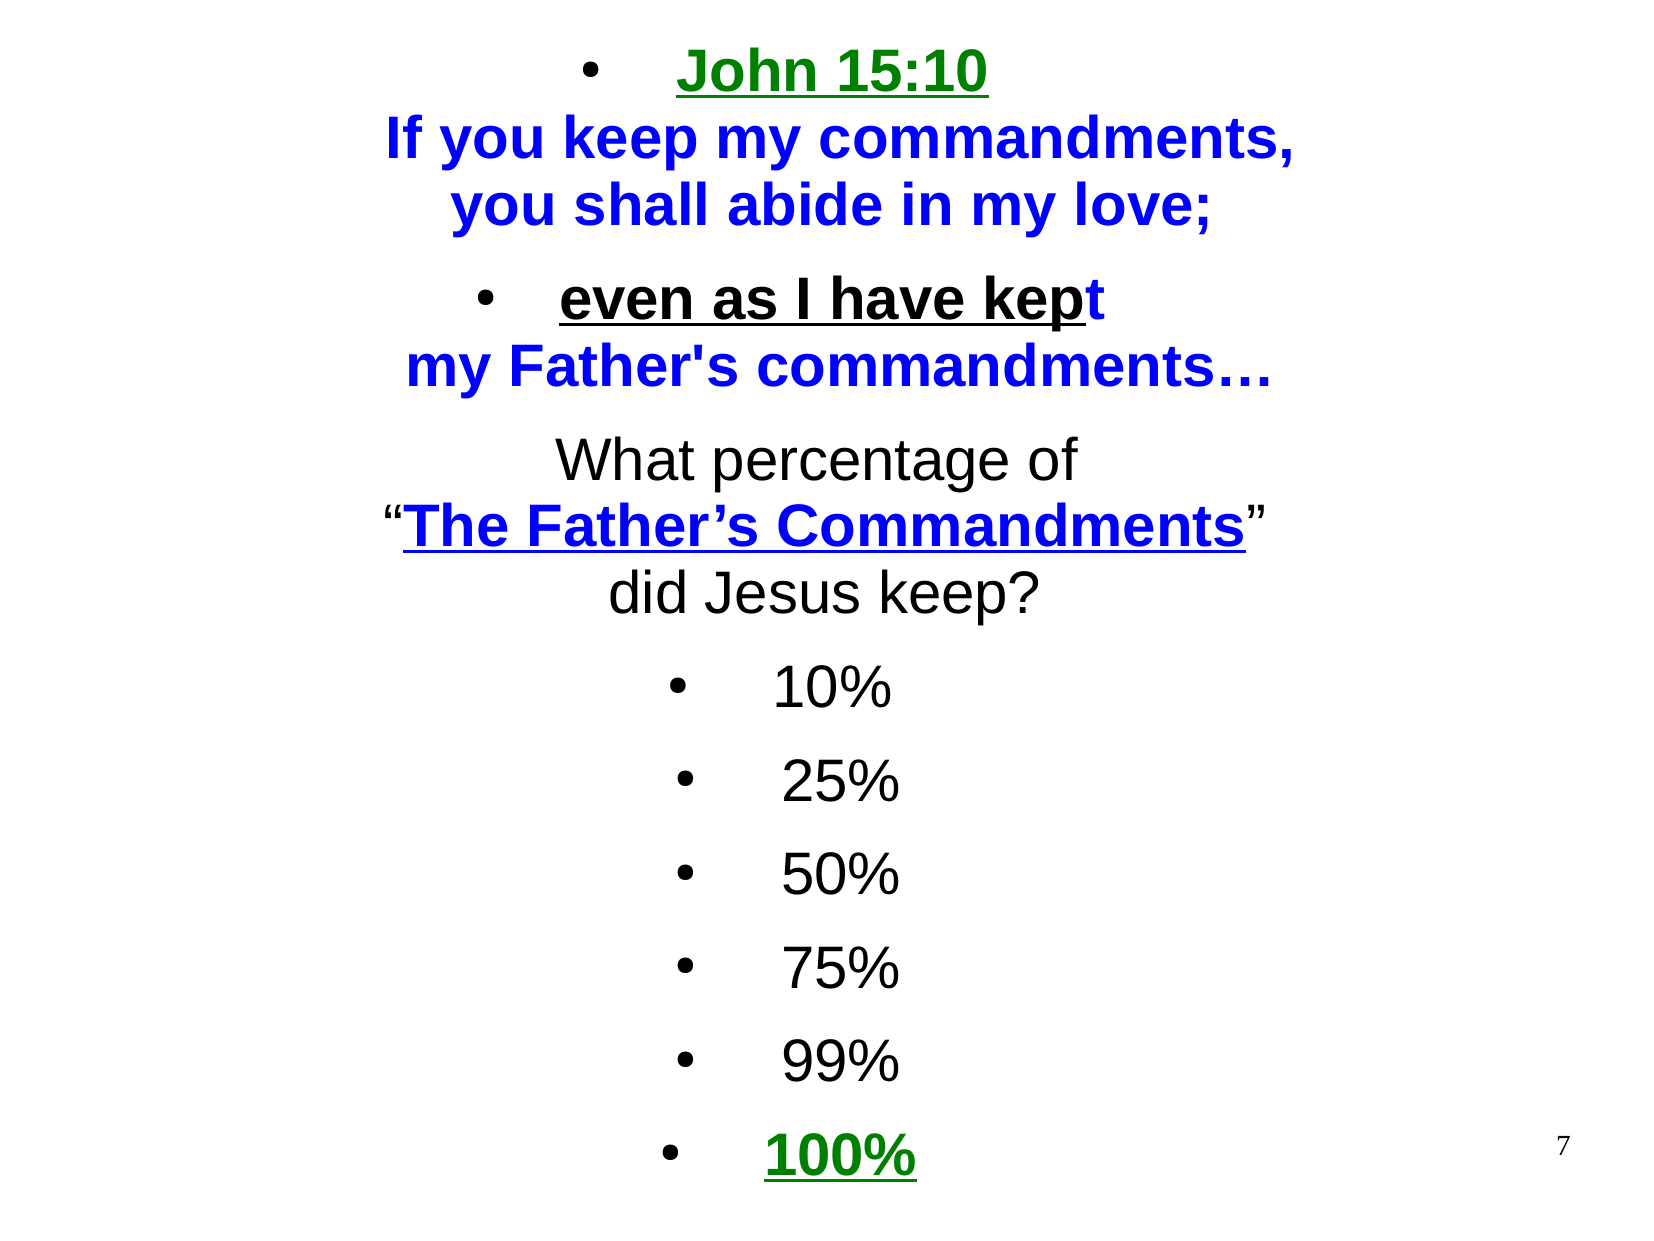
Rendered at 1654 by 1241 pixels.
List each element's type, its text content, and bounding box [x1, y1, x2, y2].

list John 15:10 If you keep my commandments, you shall abide in my love; even as I have kept my Father's commandments… What percentage of “The Father’s Commandments” did Jesus keep? 10% 25% 50% 75% 99% 100% [37, 37, 1613, 1201]
